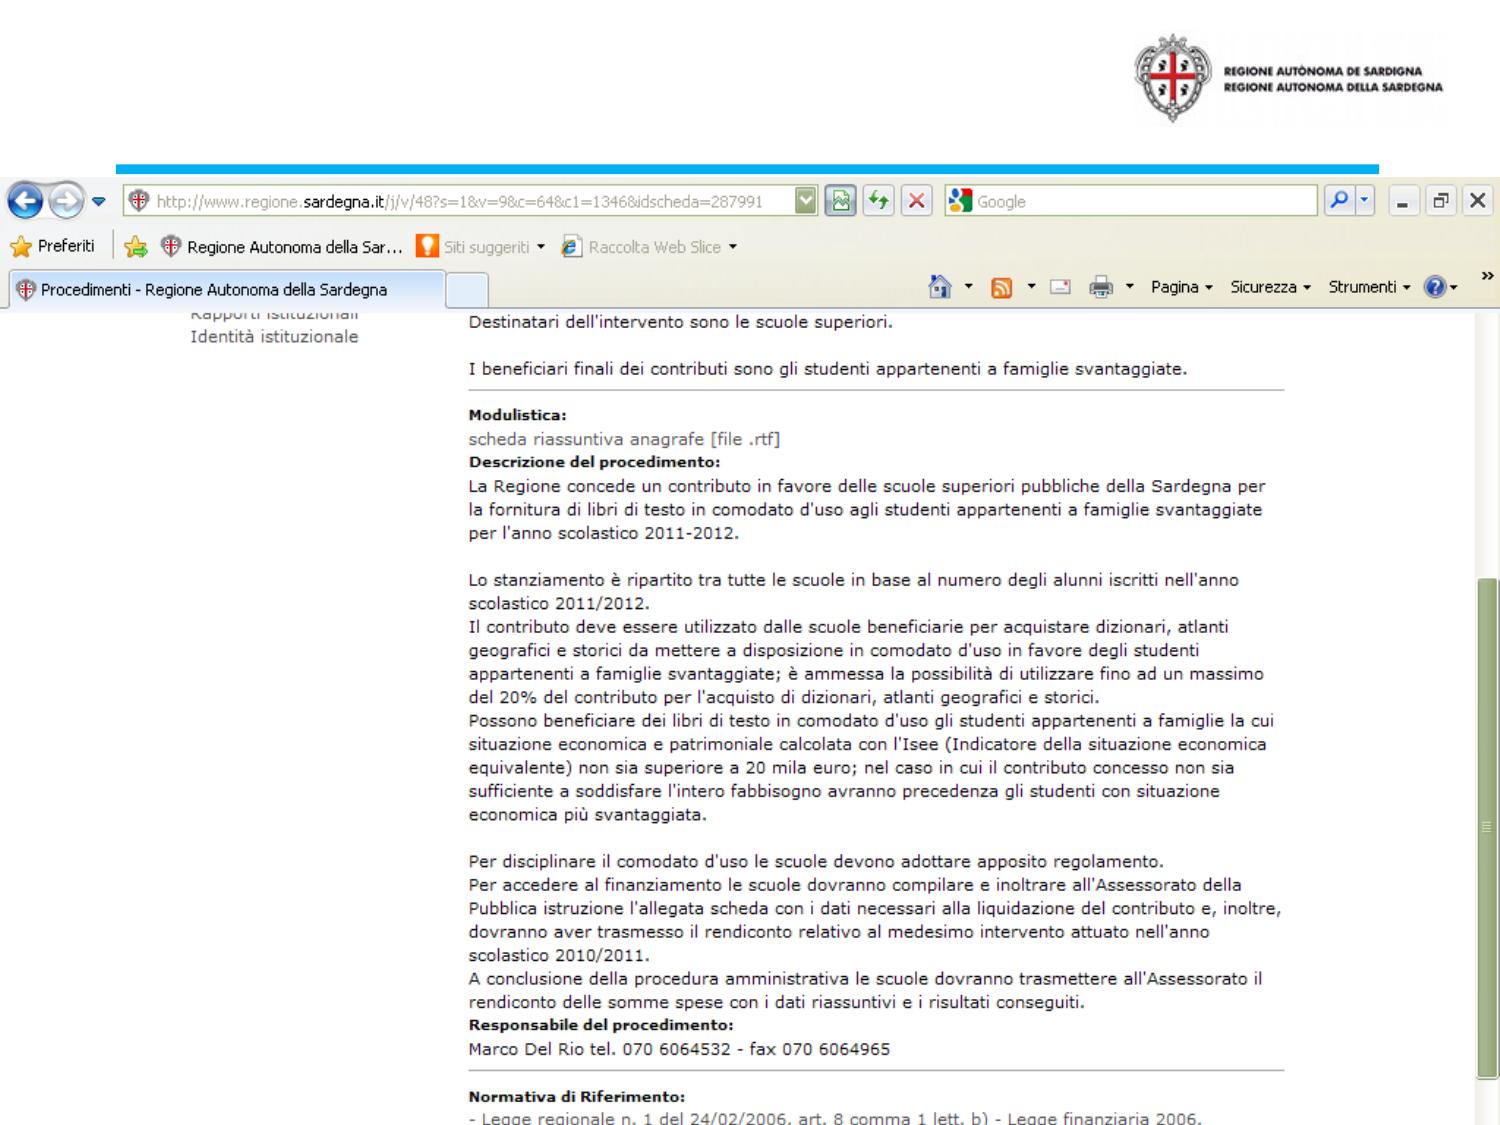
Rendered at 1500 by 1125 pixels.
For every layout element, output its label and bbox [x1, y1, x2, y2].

picture [0, 177, 1500, 1125]
text_box [115, 164, 1380, 175]
picture [1134, 29, 1447, 127]
